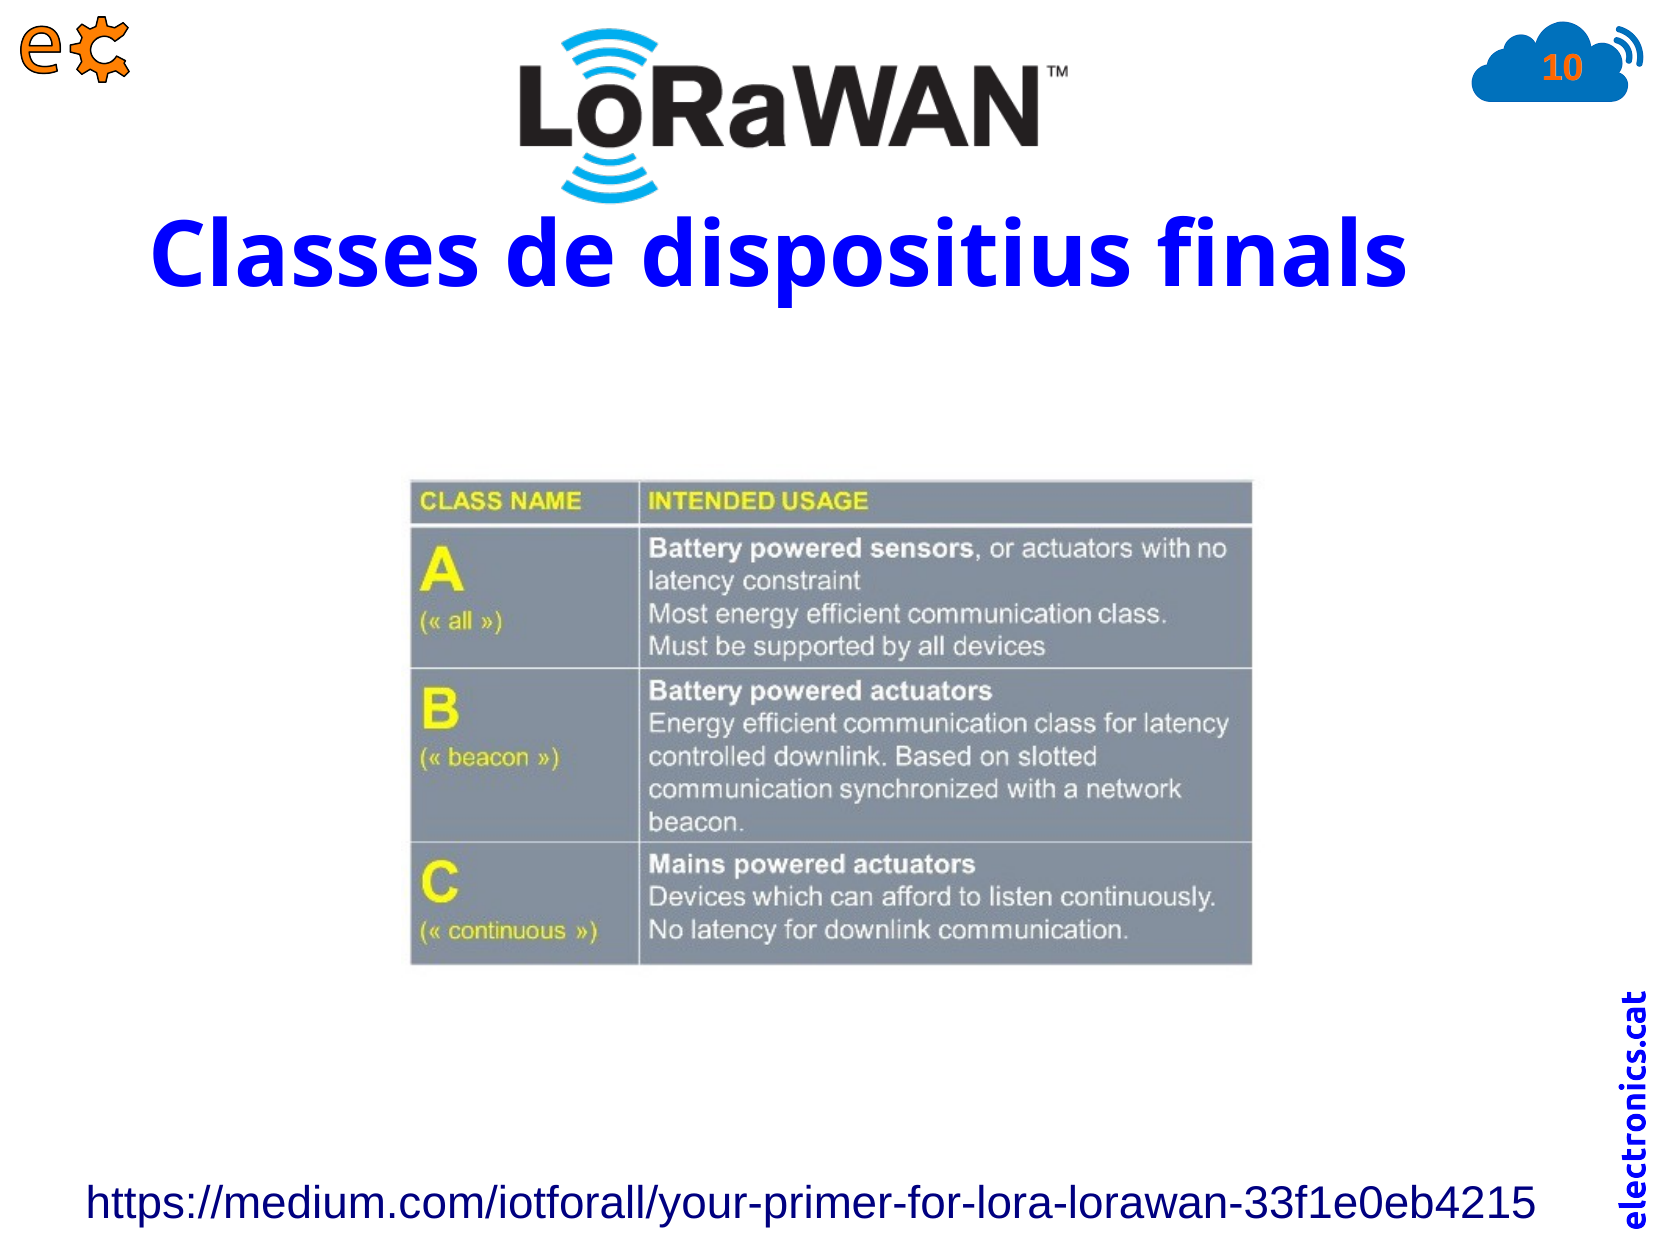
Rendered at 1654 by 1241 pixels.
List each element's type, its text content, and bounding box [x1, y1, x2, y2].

title Classes de dispositius finals [0, 147, 1619, 355]
text_box https://medium.com/iotforall/your-primer-for-lora-lorawan-33f1e0eb4215 [70, 1169, 1654, 1241]
text_box <número> [1526, 38, 1654, 109]
picture [1464, 16, 1650, 106]
picture [405, 0, 1146, 284]
picture [1618, 991, 1646, 1169]
picture [20, 16, 130, 83]
picture [401, 464, 1268, 981]
